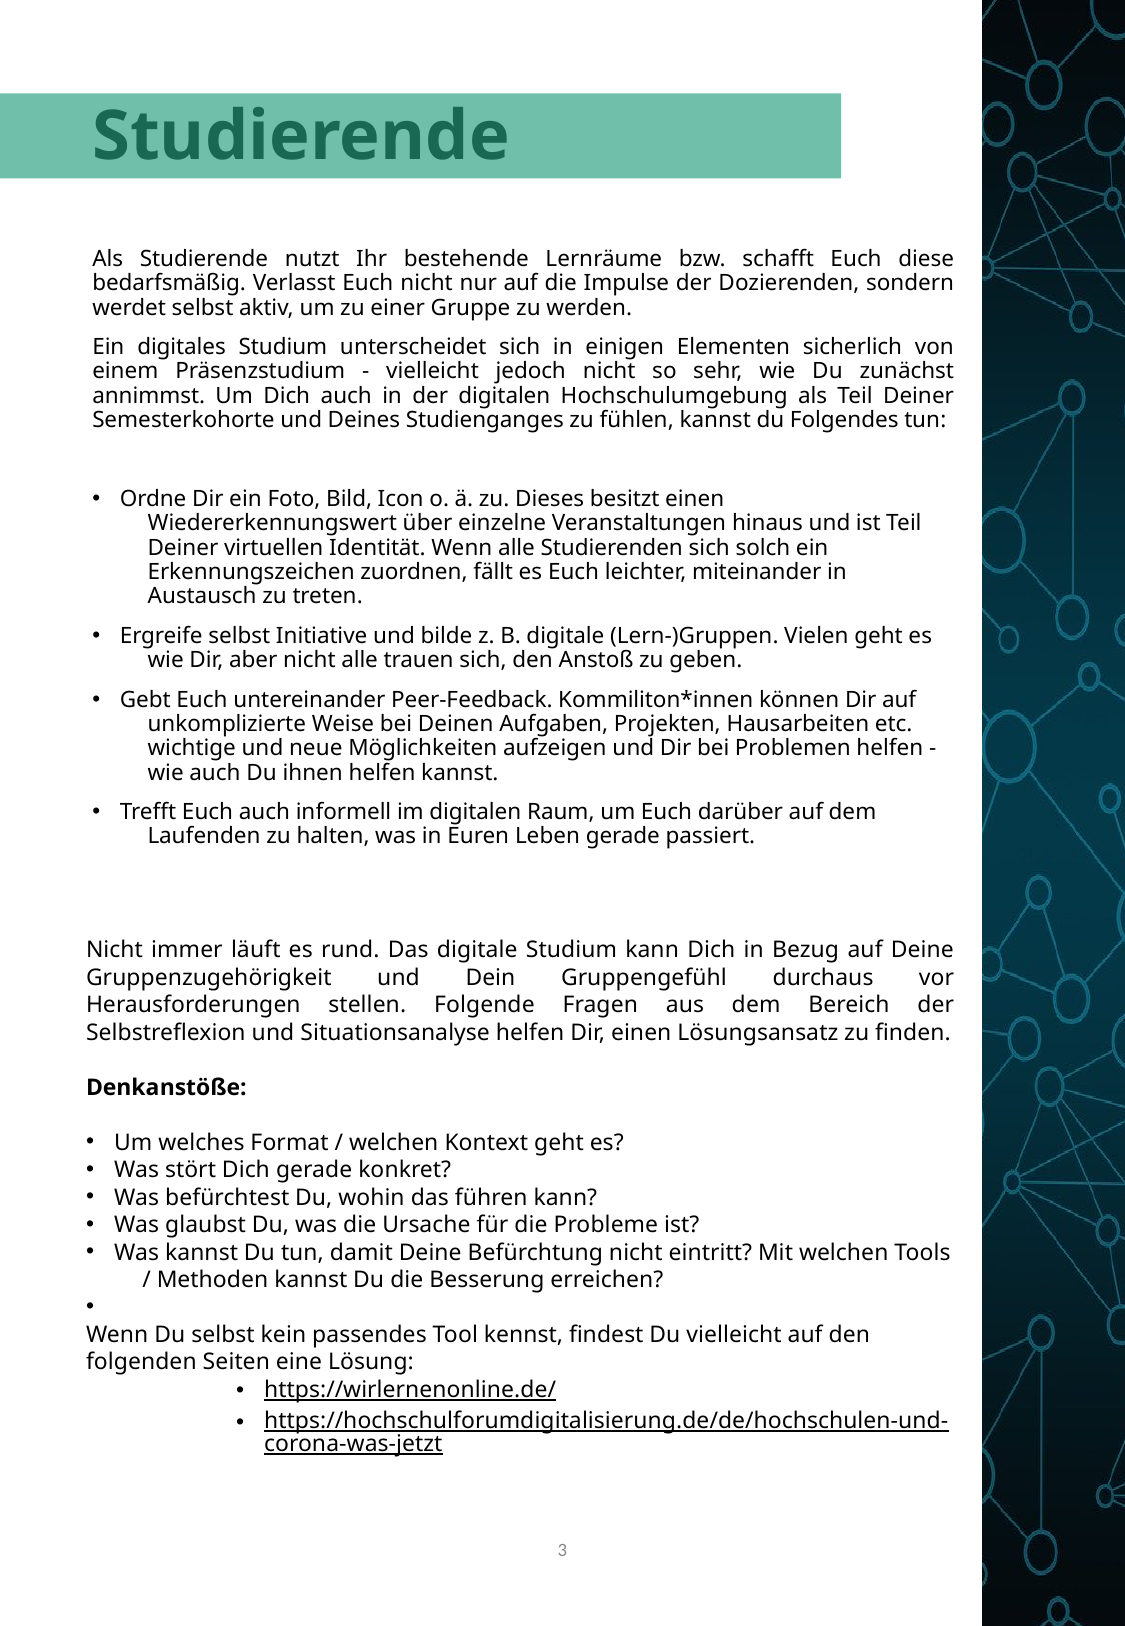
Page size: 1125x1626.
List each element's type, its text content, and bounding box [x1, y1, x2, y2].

text_box Nicht immer läuft es rund. Das digitale Studium kann Dich in Bezug auf Deine Gruppenzugehörigkeit und Dein Gruppengefühl durchaus vor Herausforderungen stellen. Folgende Fragen aus dem Bereich der Selbstreflexion und Situationsanalyse helfen Dir, einen Lösungsansatz zu finden. Denkanstöße: Um welches Format / welchen Kontext geht es? Was stört Dich gerade konkret? Was befürchtest Du, wohin das führen kann? Was glaubst Du, was die Ursache für die Probleme ist? Was kannst Du tun, damit Deine Befürchtung nicht eintritt? Mit welchen Tools / Methoden kannst Du die Besserung erreichen? Wenn Du selbst kein passendes Tool kennst, findest Du vielleicht auf den folgenden Seiten eine Lösung: https://wirlernenonline.de/ https://hochschulforumdigitalisierung.de/de/hochschulen-und-corona-was-jetzt [71, 927, 971, 1471]
title Studierende [77, 86, 1048, 271]
list Als Studierende nutzt Ihr bestehende Lernräume bzw. schafft Euch diese bedarfsmäßig. Verlasst Euch nicht nur auf die Impulse der Dozierenden, sondern werdet selbst aktiv, um zu einer Gruppe zu werden. Ein digitales Studium unterscheidet sich in einigen Elementen sicherlich von einem Präsenzstudium - vielleicht jedoch nicht so sehr, wie Du zunächst annimmst. Um Dich auch in der digitalen Hochschulumgebung als Teil Deiner Semesterkohorte und Deines Studienganges zu fühlen, kannst du Folgendes tun: Ordne Dir ein Foto, Bild, Icon o. ä. zu. Dieses besitzt einen Wiedererkennungswert über einzelne Veranstaltungen hinaus und ist Teil Deiner virtuellen Identität. Wenn alle Studierenden sich solch ein Erkennungszeichen zuordnen, fällt es Euch leichter, miteinander in Austausch zu treten. Ergreife selbst Initiative und bilde z. B. digitale (Lern-)Gruppen. Vielen geht es wie Dir, aber nicht alle trauen sich, den Anstoß zu geben. Gebt Euch untereinander Peer-Feedback. Kommiliton*innen können Dir auf unkomplizierte Weise bei Deinen Aufgaben, Projekten, Hausarbeiten etc. wichtige und neue Möglichkeiten aufzeigen und Dir bei Problemen helfen - wie auch Du ihnen helfen kannst. Trefft Euch auch informell im digitalen Raum, um Euch darüber auf dem Laufenden zu halten, was in Euren Leben gerade passiert. [77, 239, 971, 867]
text_box 3 [372, 1506, 753, 1593]
text_box [0, 93, 841, 178]
